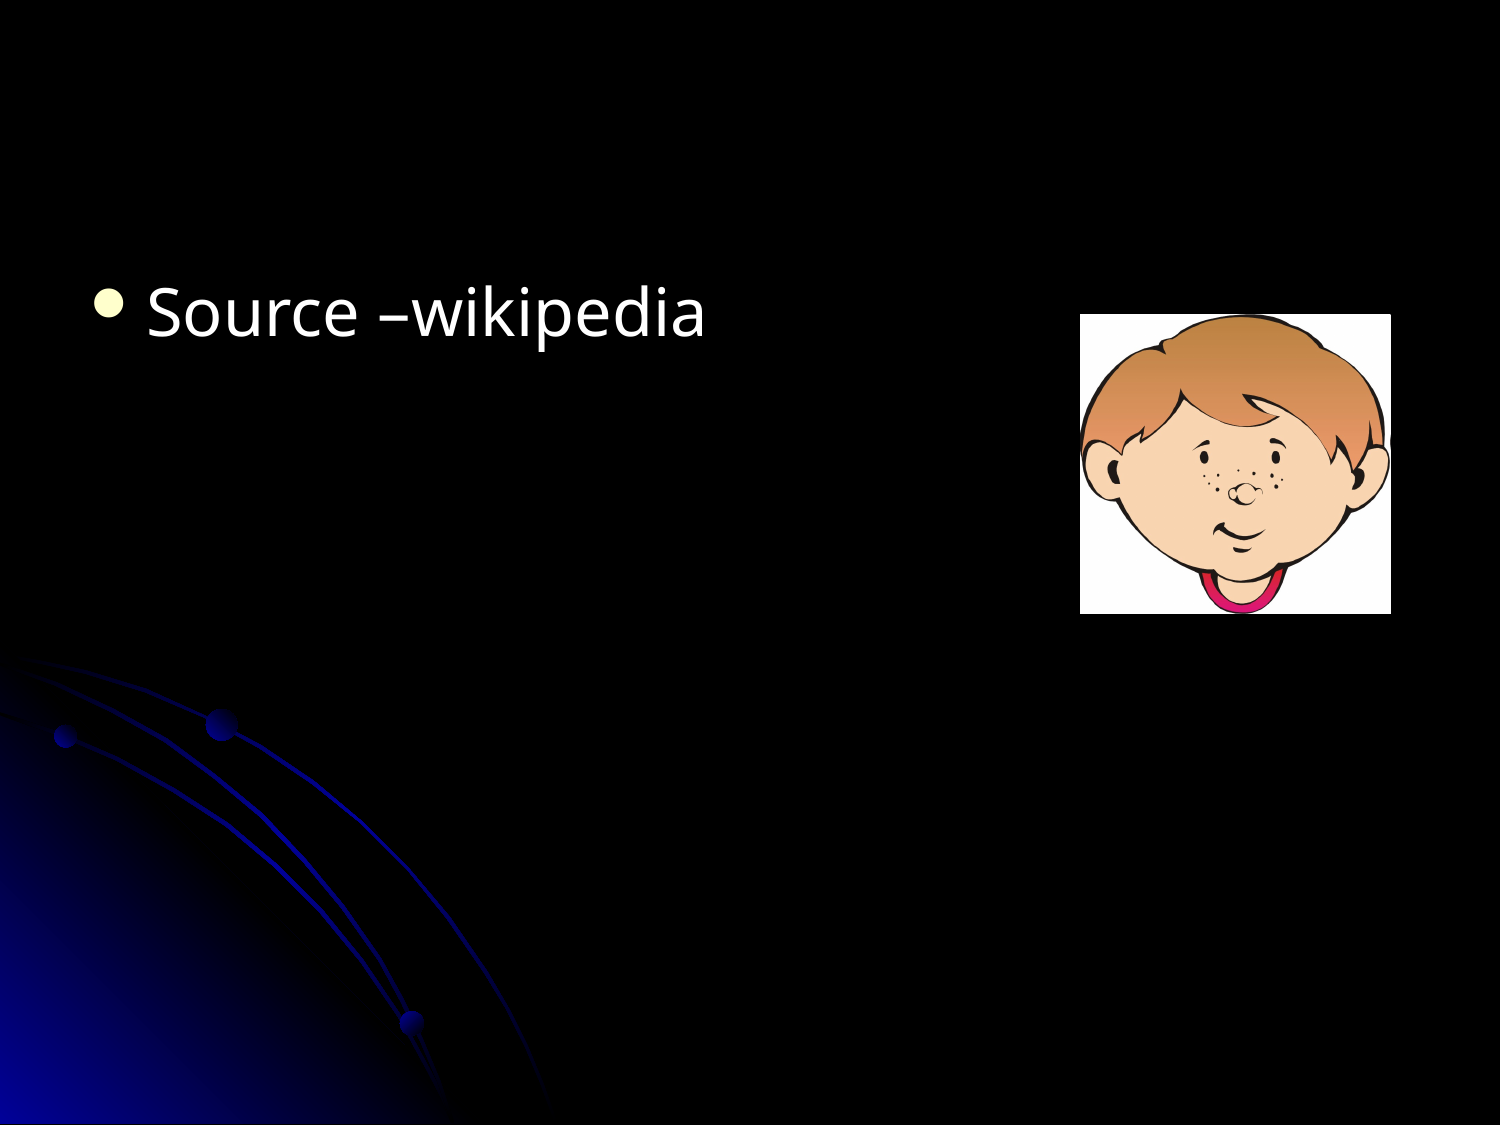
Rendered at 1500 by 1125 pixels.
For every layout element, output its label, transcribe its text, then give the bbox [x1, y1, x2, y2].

list Source –wikipedia [75, 262, 1425, 1006]
picture [1080, 314, 1391, 615]
